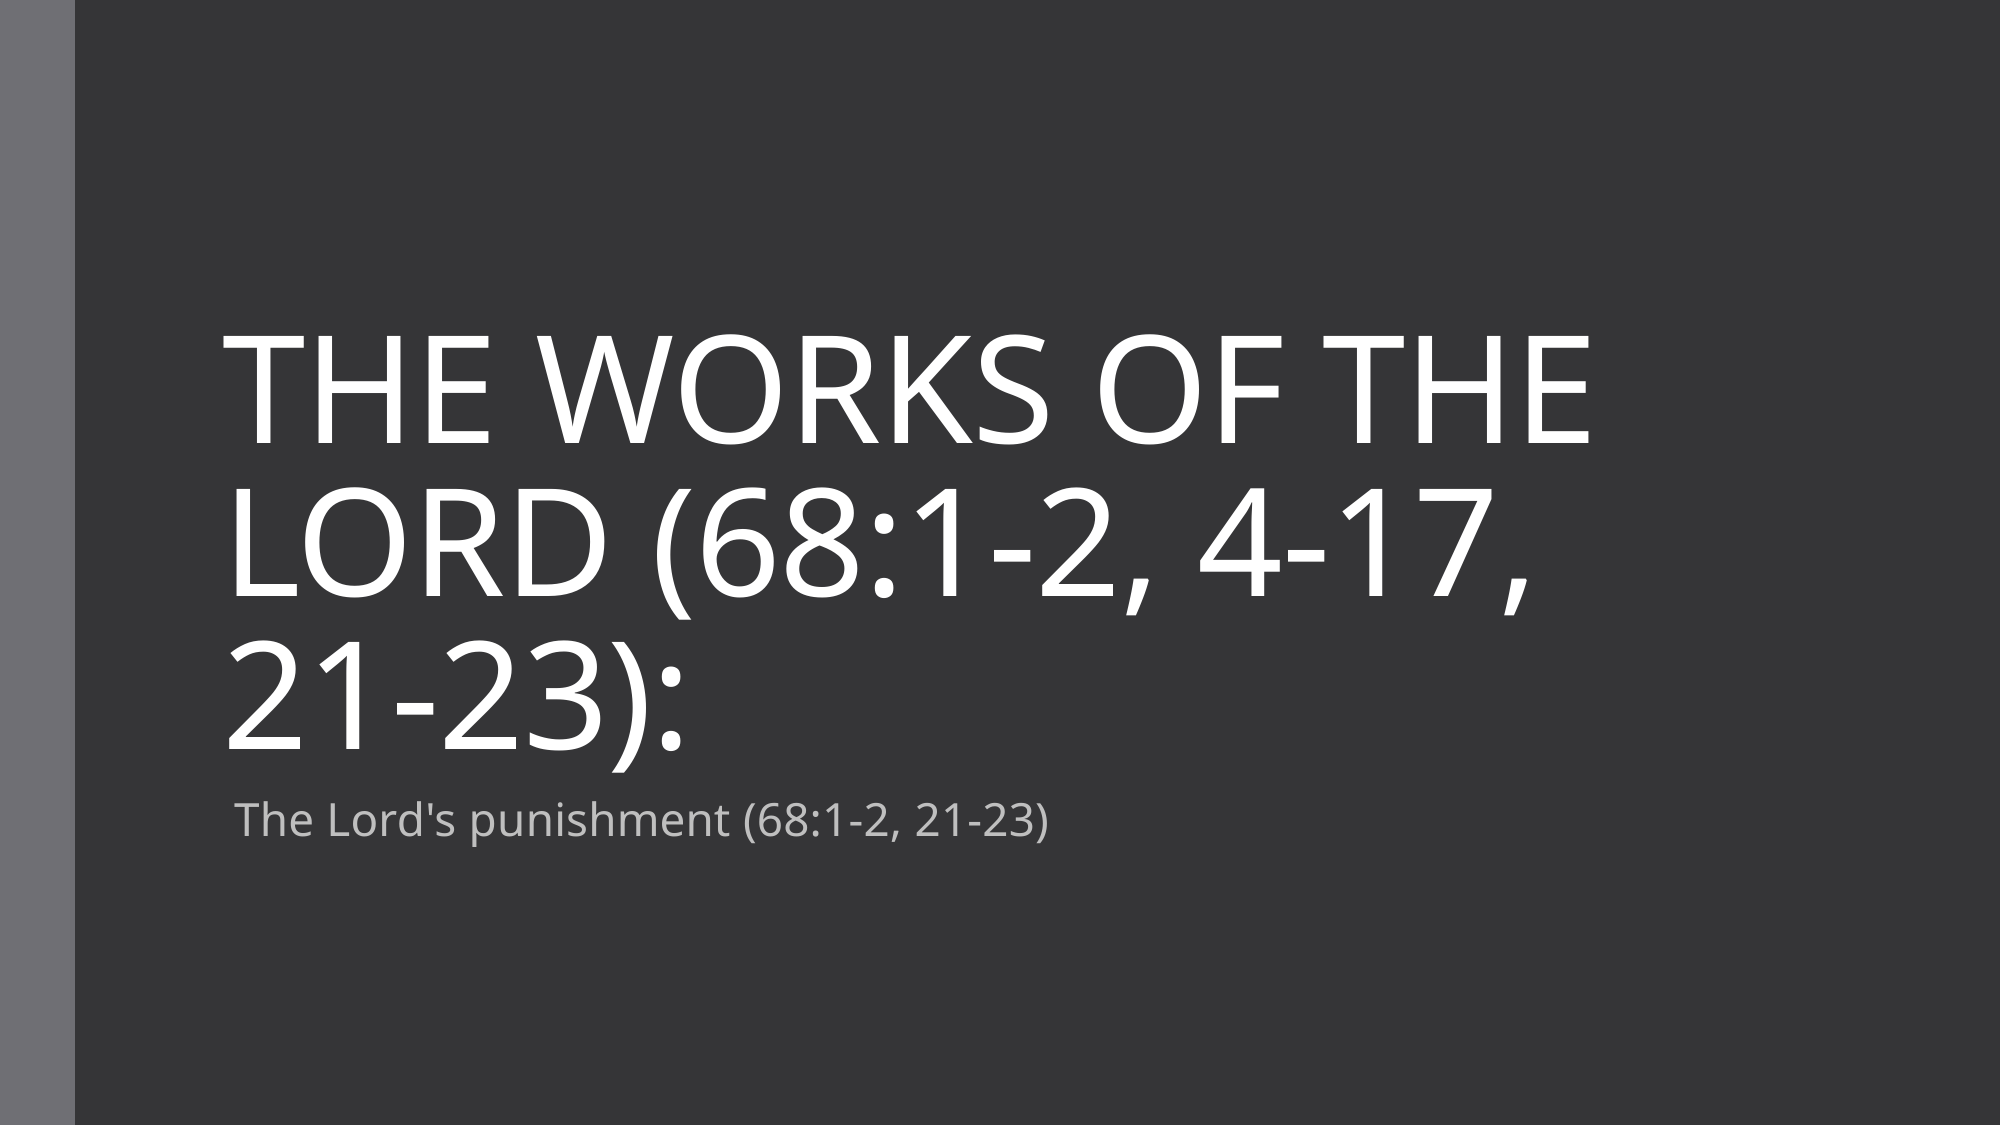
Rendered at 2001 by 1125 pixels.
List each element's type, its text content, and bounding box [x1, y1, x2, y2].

subtitle The Lord's punishment (68:1-2, 21-23) [206, 787, 1752, 1066]
title THE WORKS OF THE LORD (68:1-2, 4-17, 21-23): [206, 124, 1752, 787]
